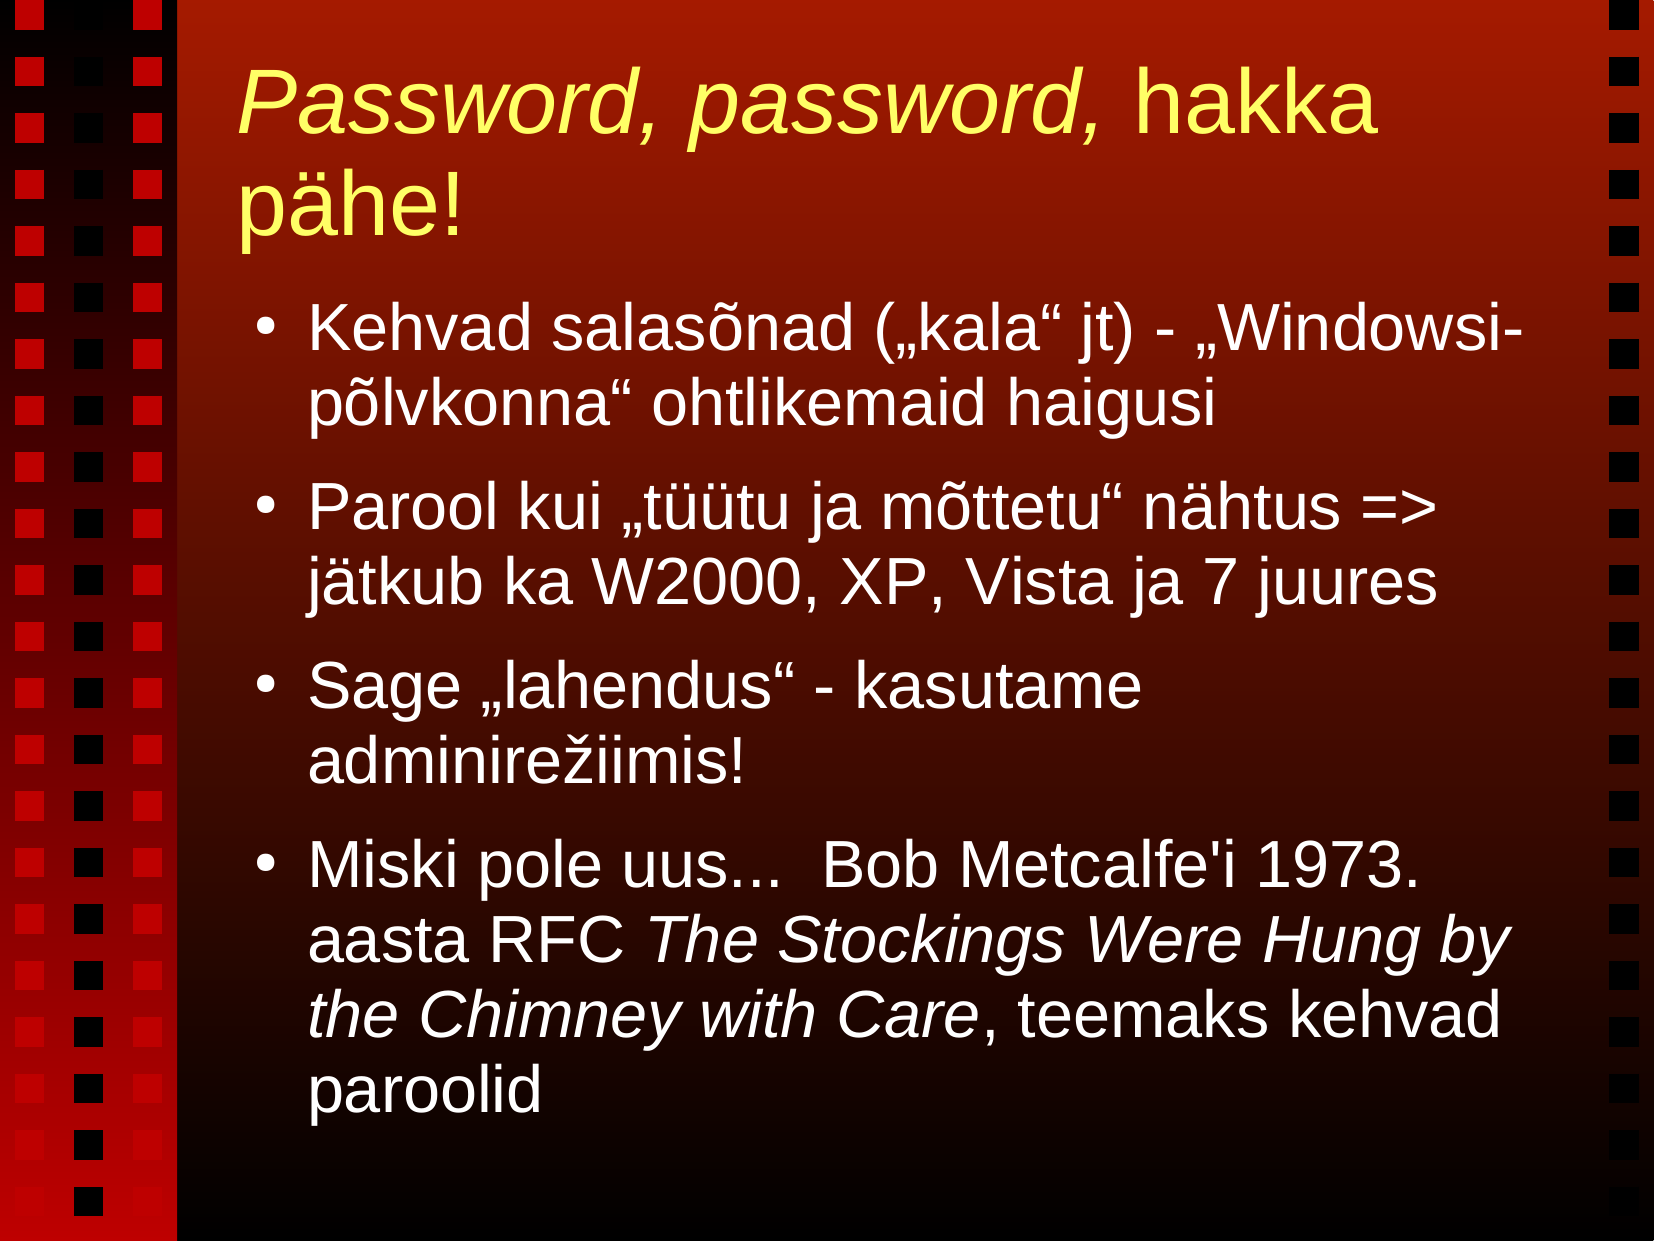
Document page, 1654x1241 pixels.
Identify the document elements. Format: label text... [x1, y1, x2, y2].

list Kehvad salasõnad („kala“ jt) - „Windowsi-põlvkonna“ ohtlikemaid haigusi Parool kui „tüütu ja mõttetu“ nähtus => jätkub ka W2000, XP, Vista ja 7 juures Sage „lahendus“ - kasutame adminirežiimis! Miski pole uus... Bob Metcalfe'i 1973. aasta RFC The Stockings Were Hung by the Chimney with Care, teemaks kehvad paroolid [236, 290, 1571, 1127]
title Password, password, hakka pähe! [236, 49, 1571, 257]
